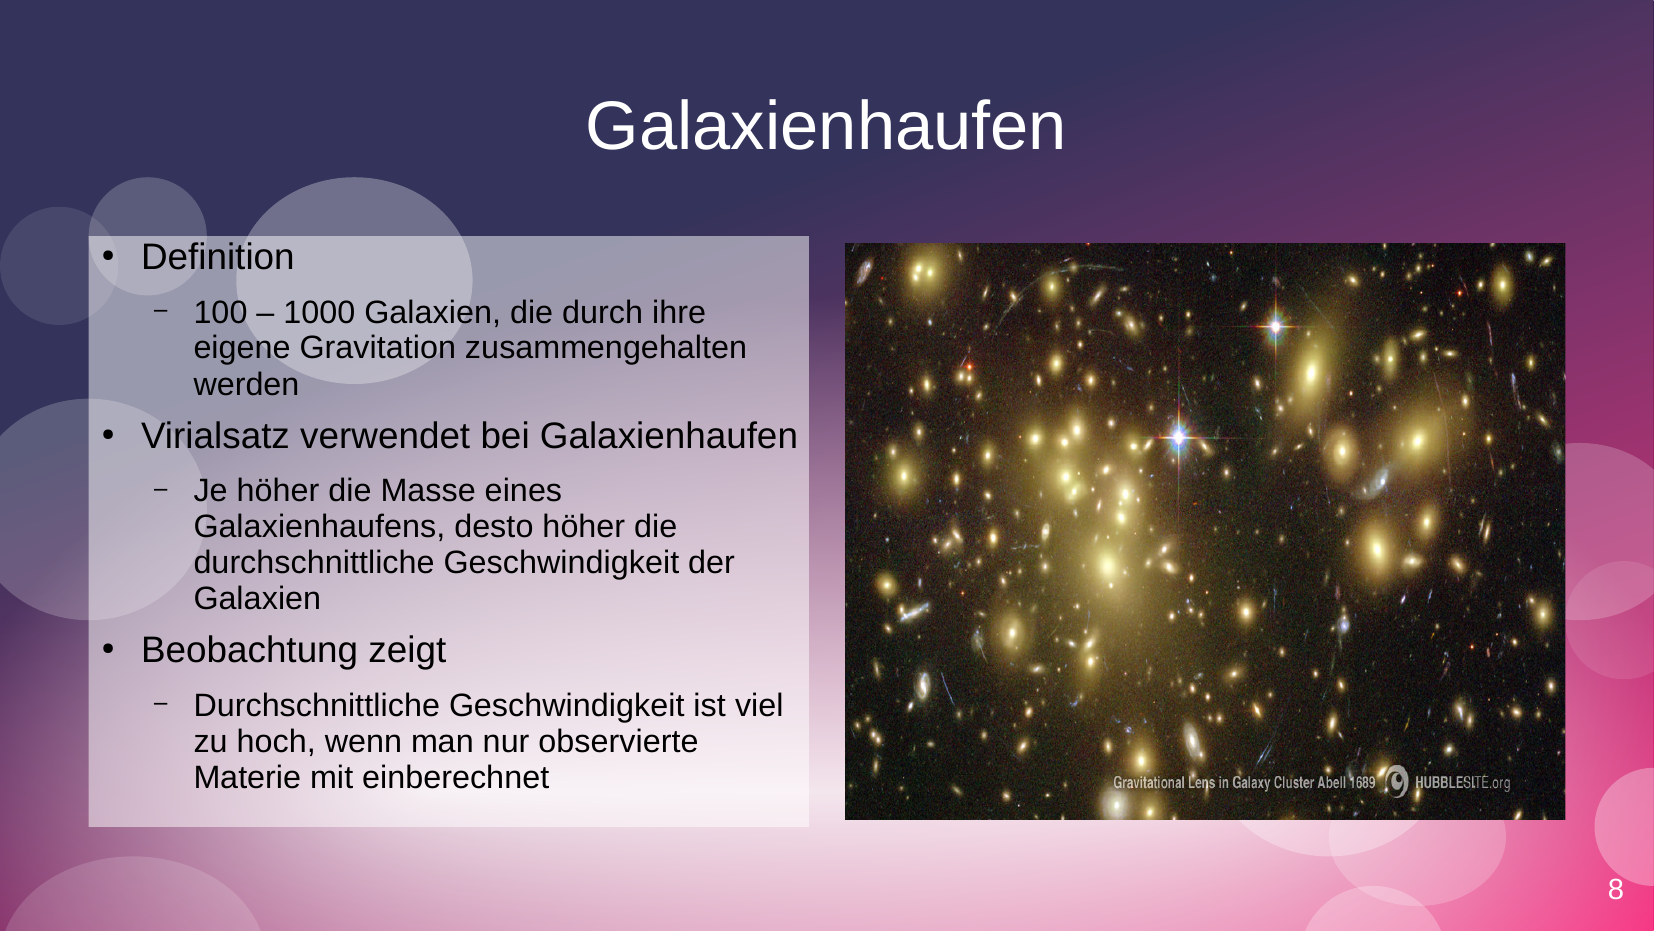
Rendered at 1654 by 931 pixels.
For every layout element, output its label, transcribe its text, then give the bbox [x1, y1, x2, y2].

title Galaxienhaufen [88, 44, 1565, 207]
picture [845, 243, 1566, 820]
list Definition 100 – 1000 Galaxien, die durch ihre eigene Gravitation zusammengehalten werden Virialsatz verwendet bei Galaxienhaufen Je höher die Masse eines Galaxienhaufens, desto höher die durchschnittliche Geschwindigkeit der Galaxien Beobachtung zeigt Durchschnittliche Geschwindigkeit ist viel zu hoch, wenn man nur observierte Materie mit einberechnet [88, 236, 809, 827]
